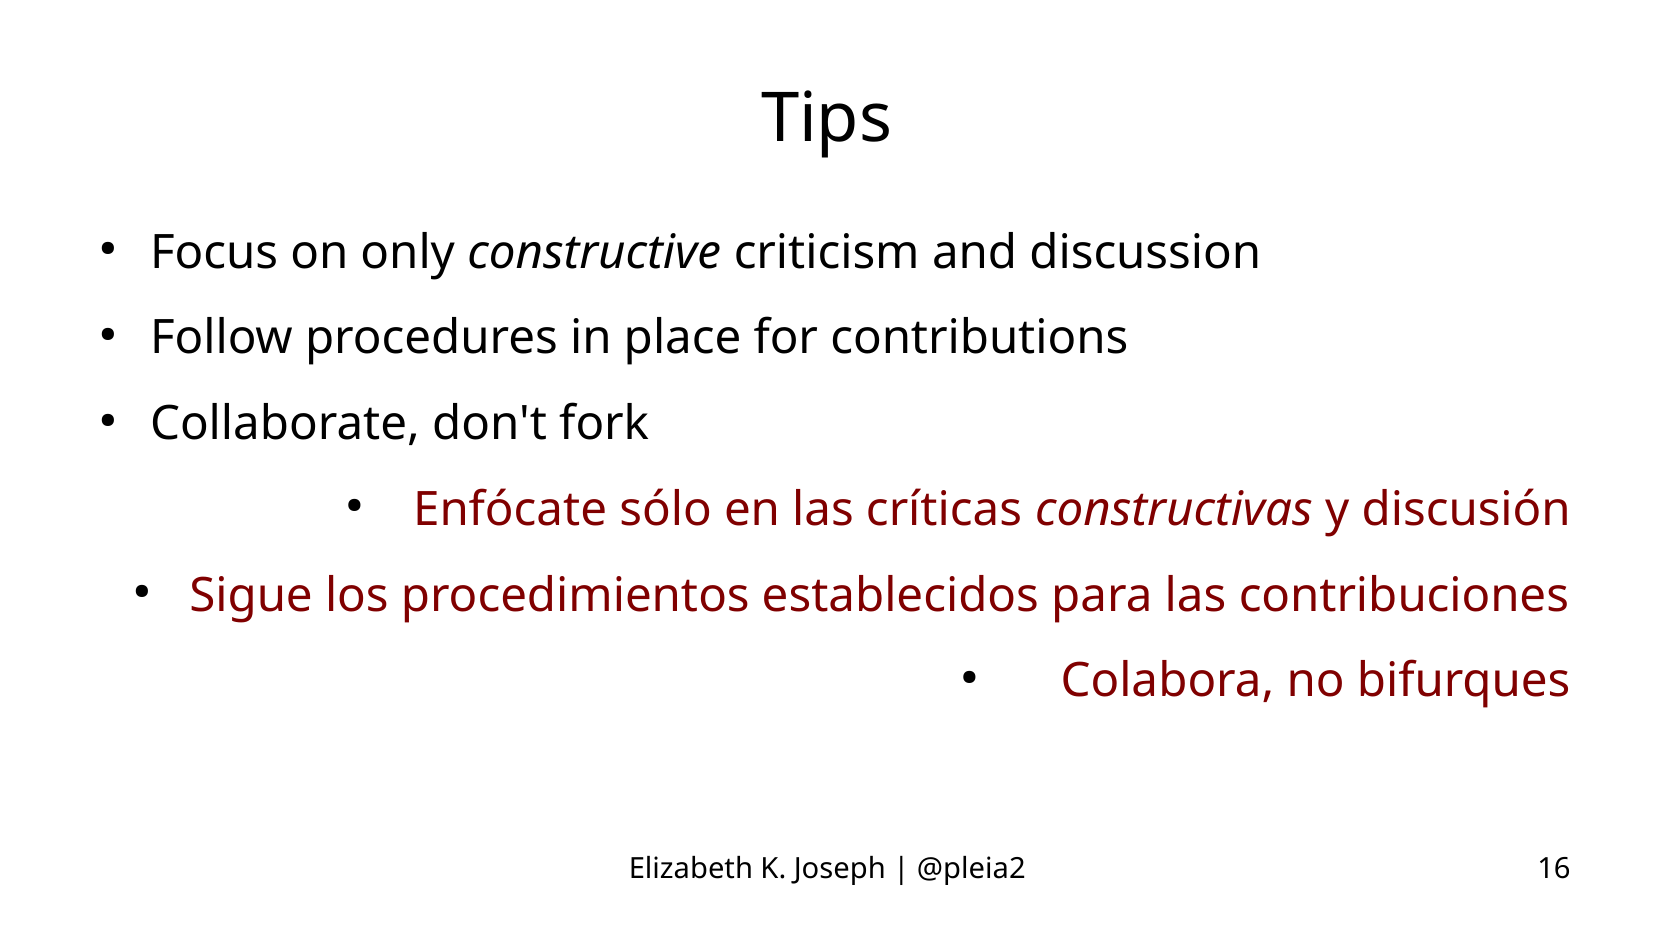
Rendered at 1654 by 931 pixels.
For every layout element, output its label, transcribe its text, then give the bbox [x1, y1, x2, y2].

title Tips [82, 37, 1571, 193]
list Focus on only constructive criticism and discussion Follow procedures in place for contributions Collaborate, don't fork Enfócate sólo en las críticas constructivas y discusión Sigue los procedimientos establecidos para las contribuciones Colabora, no bifurques [82, 217, 1571, 758]
